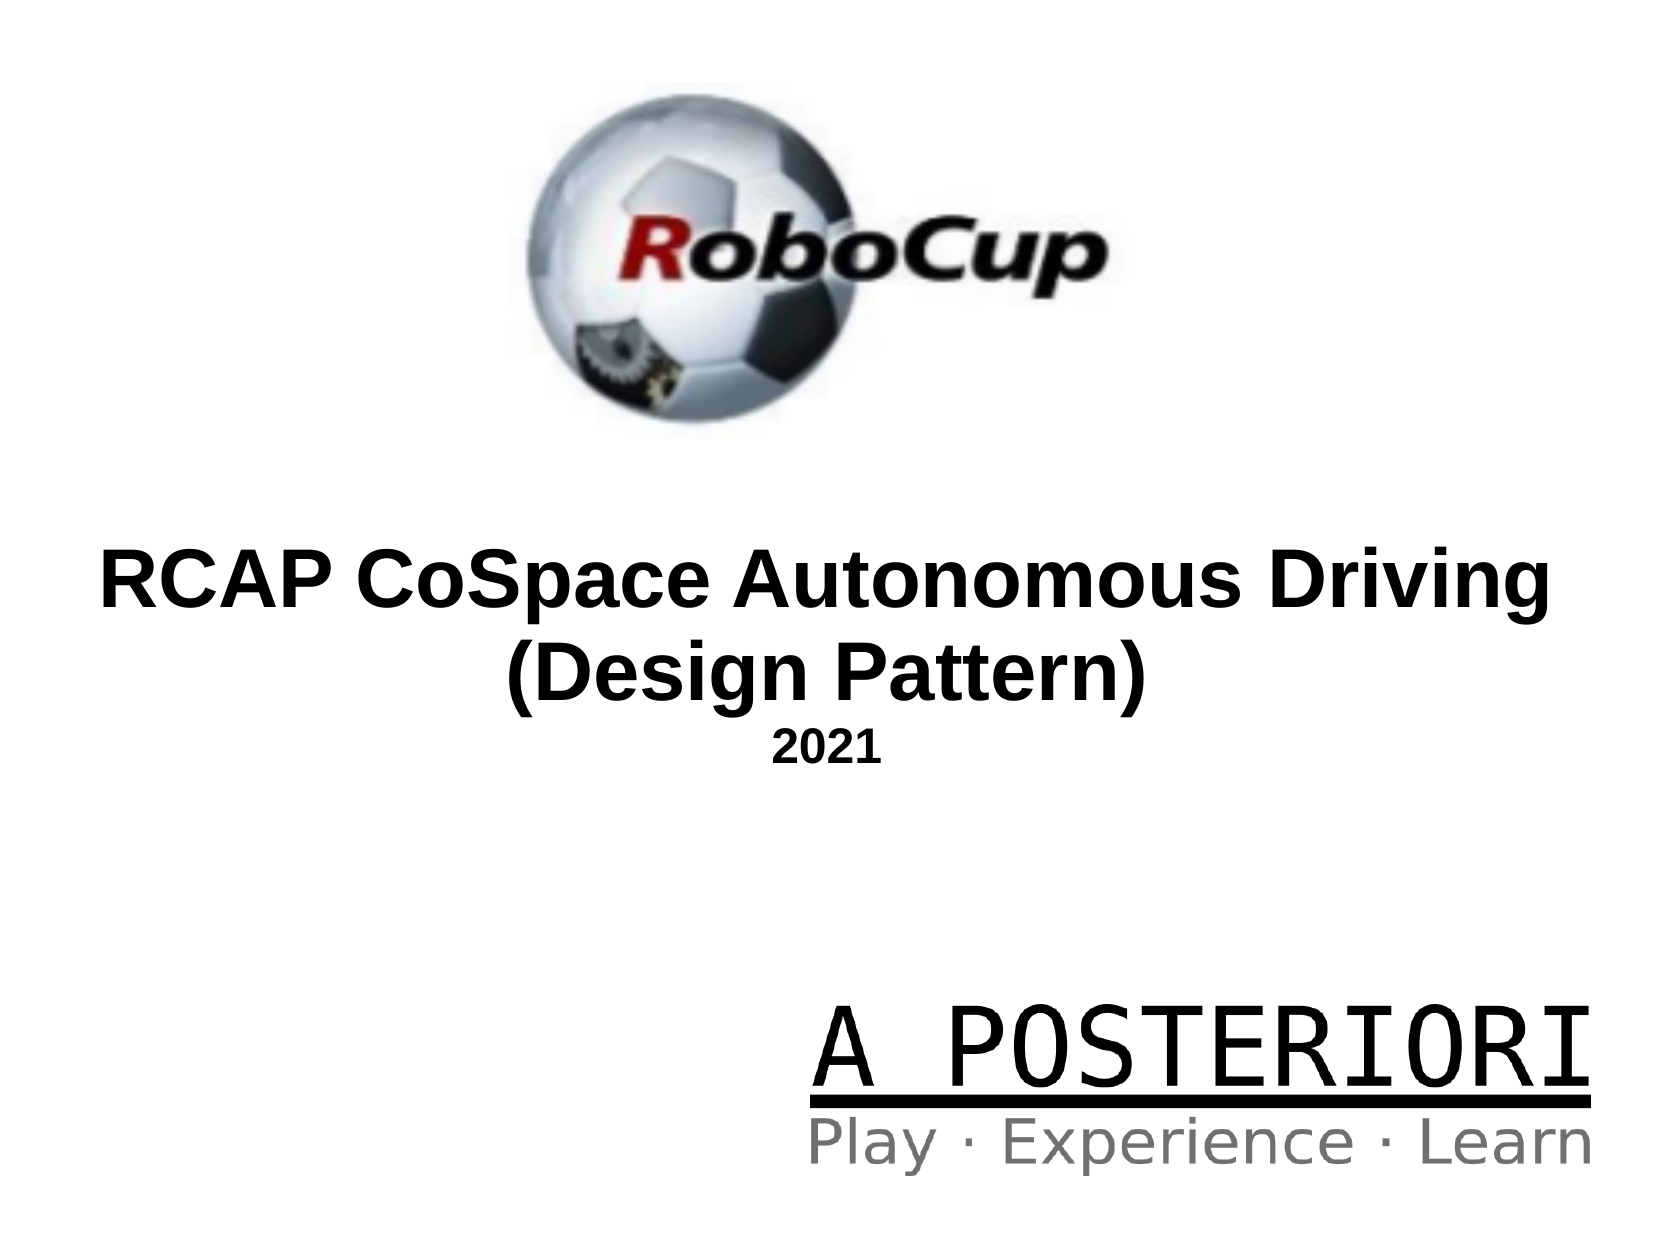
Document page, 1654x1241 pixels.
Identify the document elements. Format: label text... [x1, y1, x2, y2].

picture [507, 82, 1130, 444]
text_box RCAP CoSpace Autonomous Driving (Design Pattern) 2021 [0, 524, 1654, 894]
picture [810, 1004, 1591, 1176]
